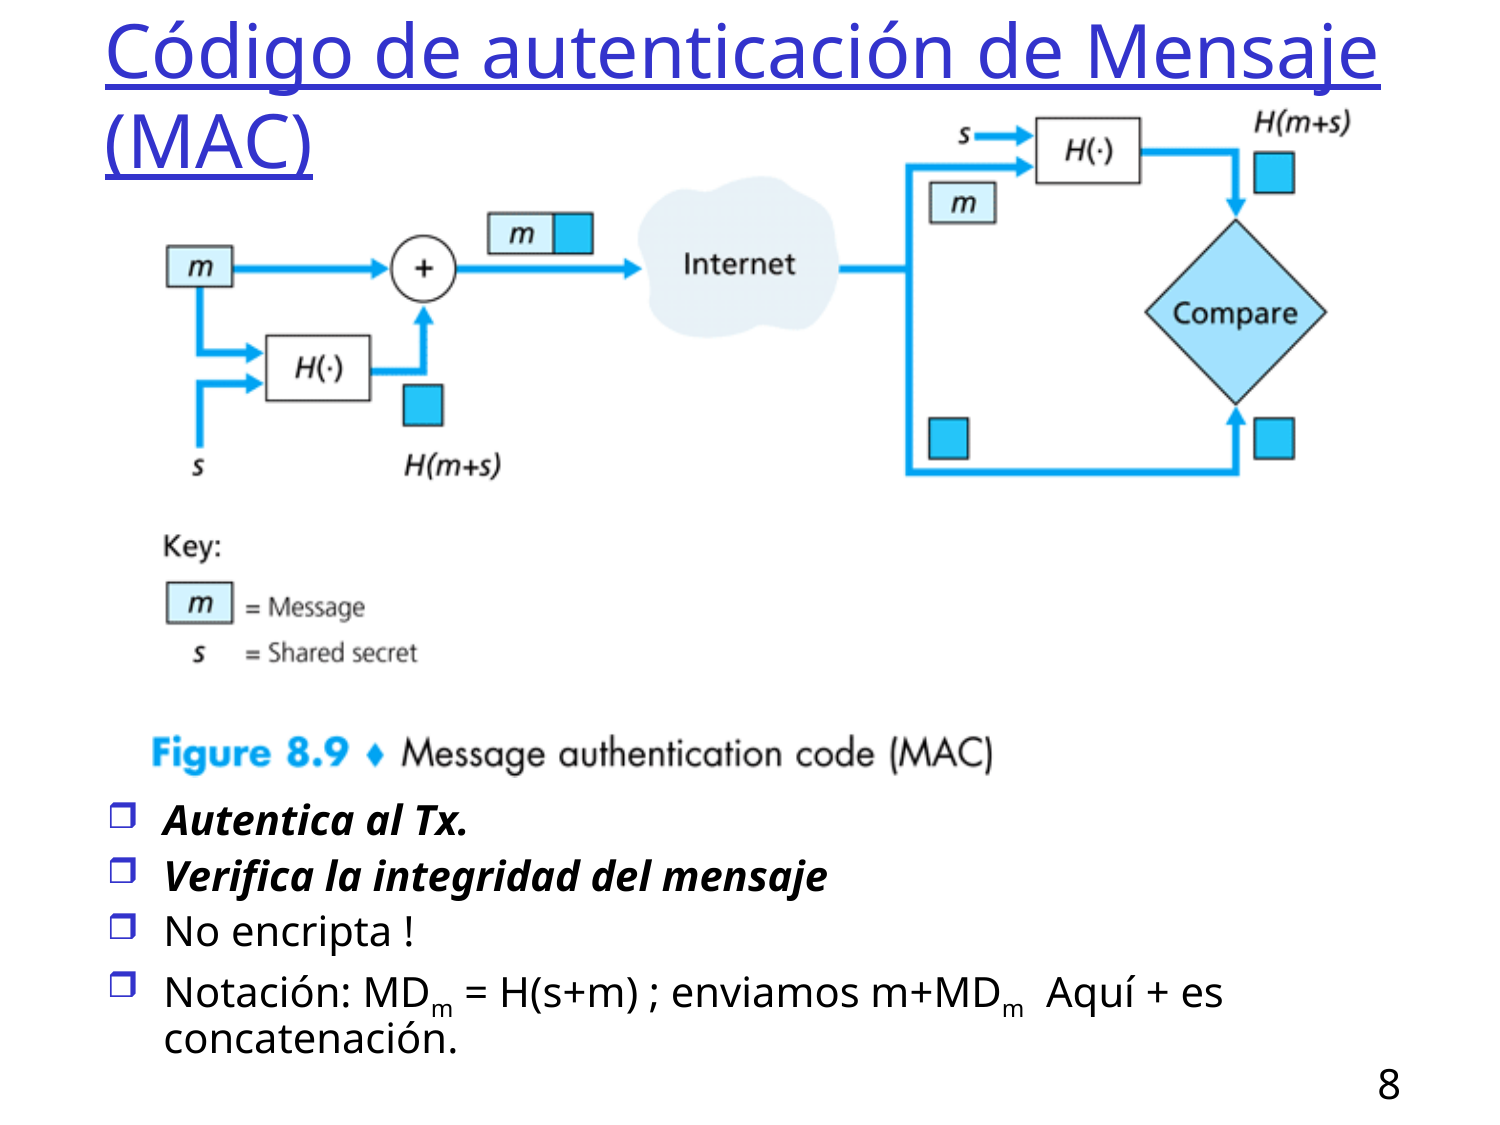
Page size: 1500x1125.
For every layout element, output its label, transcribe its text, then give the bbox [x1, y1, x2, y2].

title Código de autenticación de Mensaje (MAC) [89, 0, 1422, 192]
list Autentica al Tx. Verifica la integridad del mensaje No encripta ! Notación: MDm = H(s+m) ; enviamos m+MDm Aquí + es concatenación. [92, 792, 1368, 1073]
picture [151, 192, 1355, 778]
